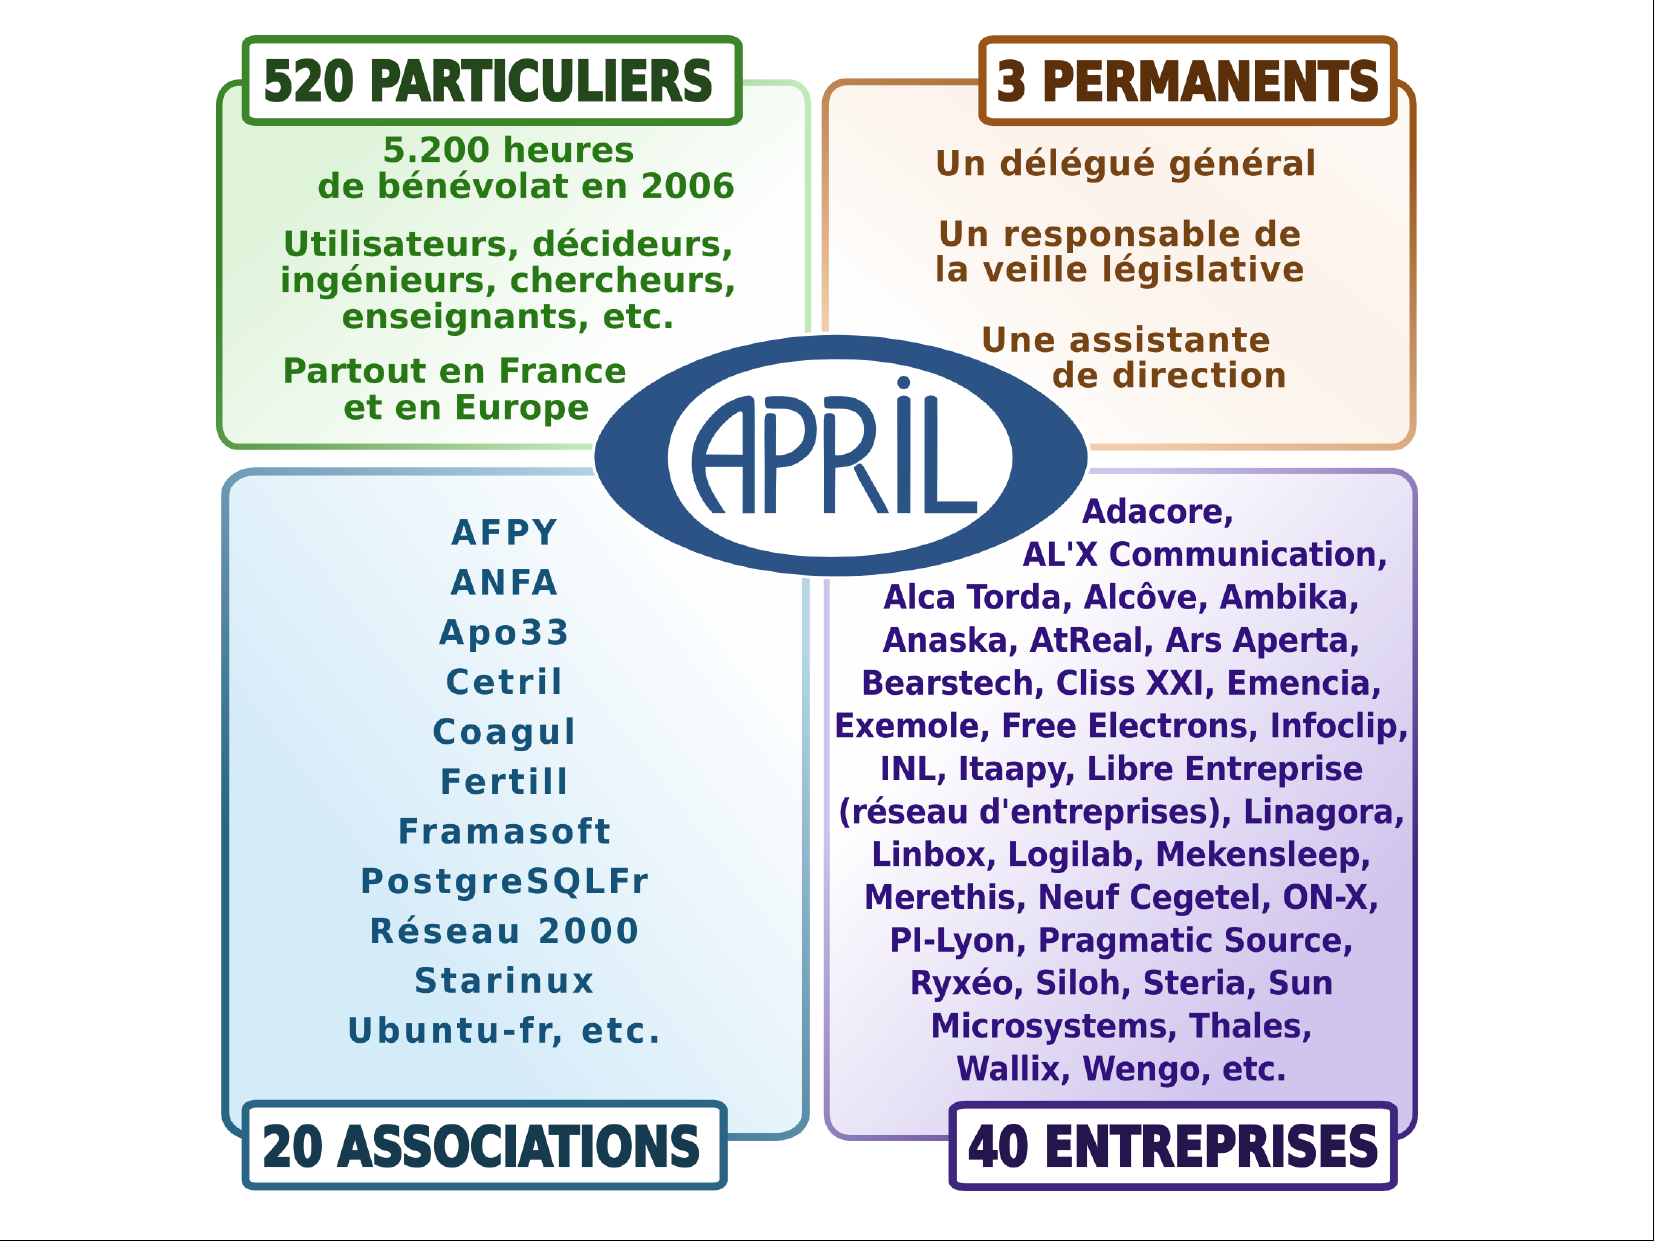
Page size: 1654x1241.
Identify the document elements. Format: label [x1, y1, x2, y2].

text_box [0, 0, 1654, 1241]
picture [216, 35, 1418, 1191]
